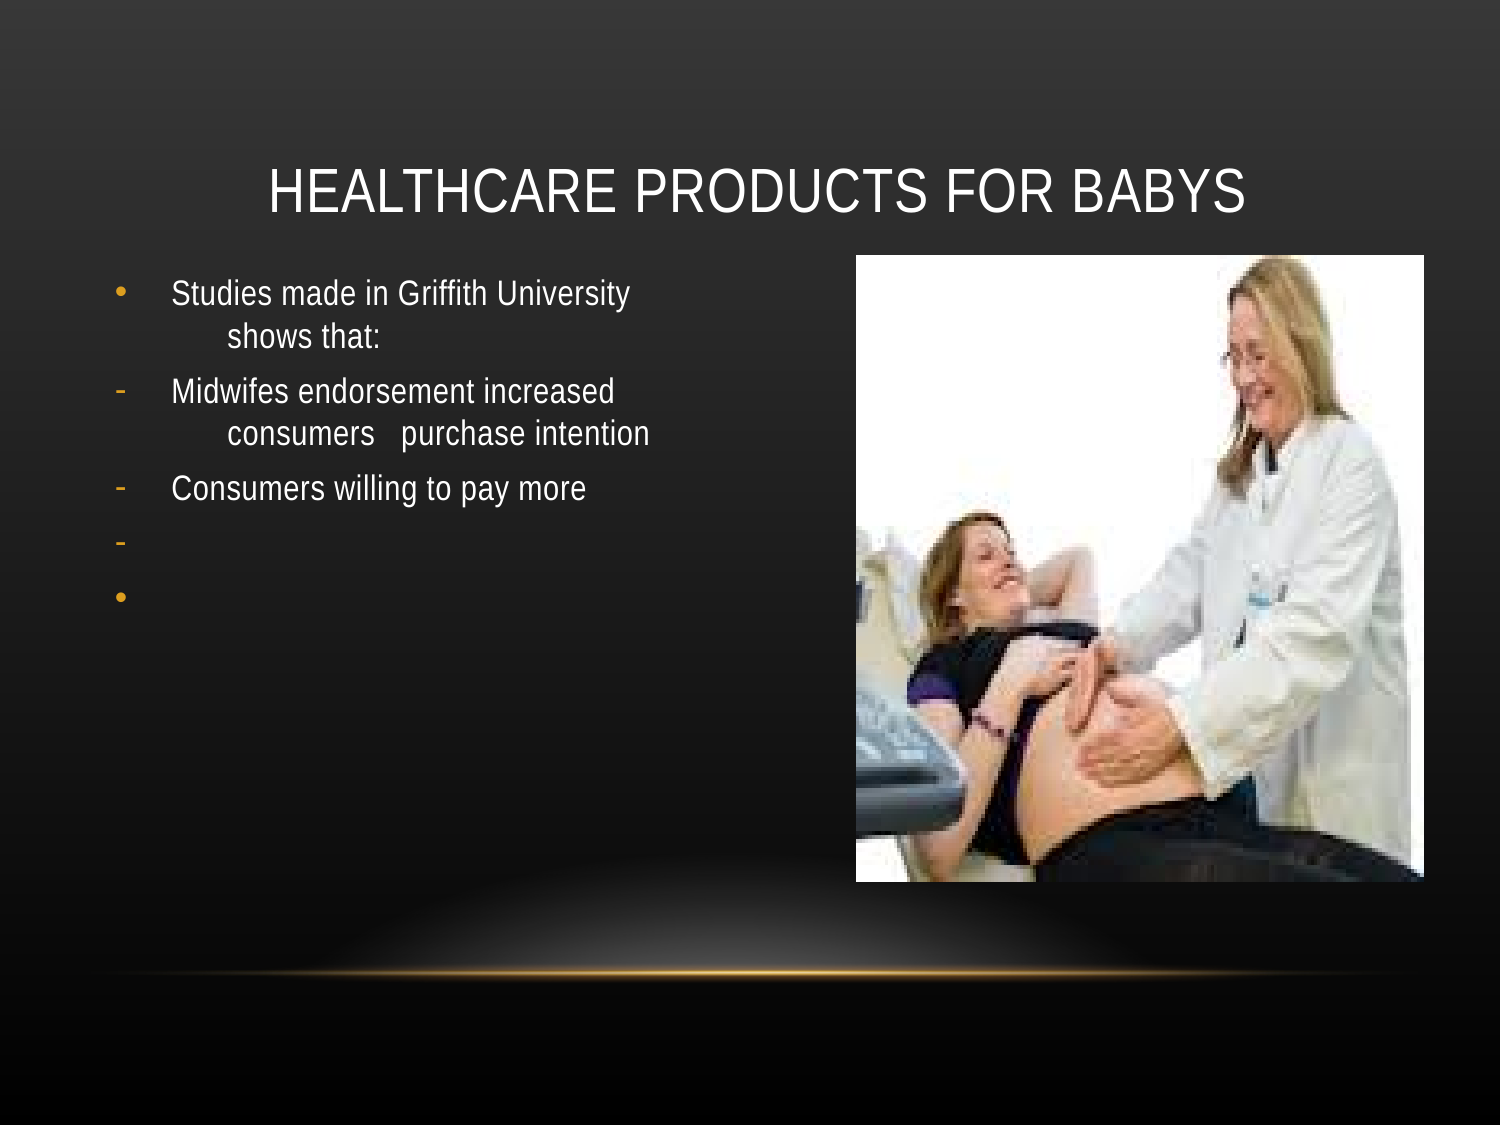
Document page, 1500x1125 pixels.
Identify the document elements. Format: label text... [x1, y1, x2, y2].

picture [856, 255, 1424, 882]
list Studies made in Griffith University shows that: Midwifes endorsement increased consumers purchase intention Consumers willing to pay more [99, 262, 713, 938]
title Healthcare products for babys [99, 45, 1400, 233]
